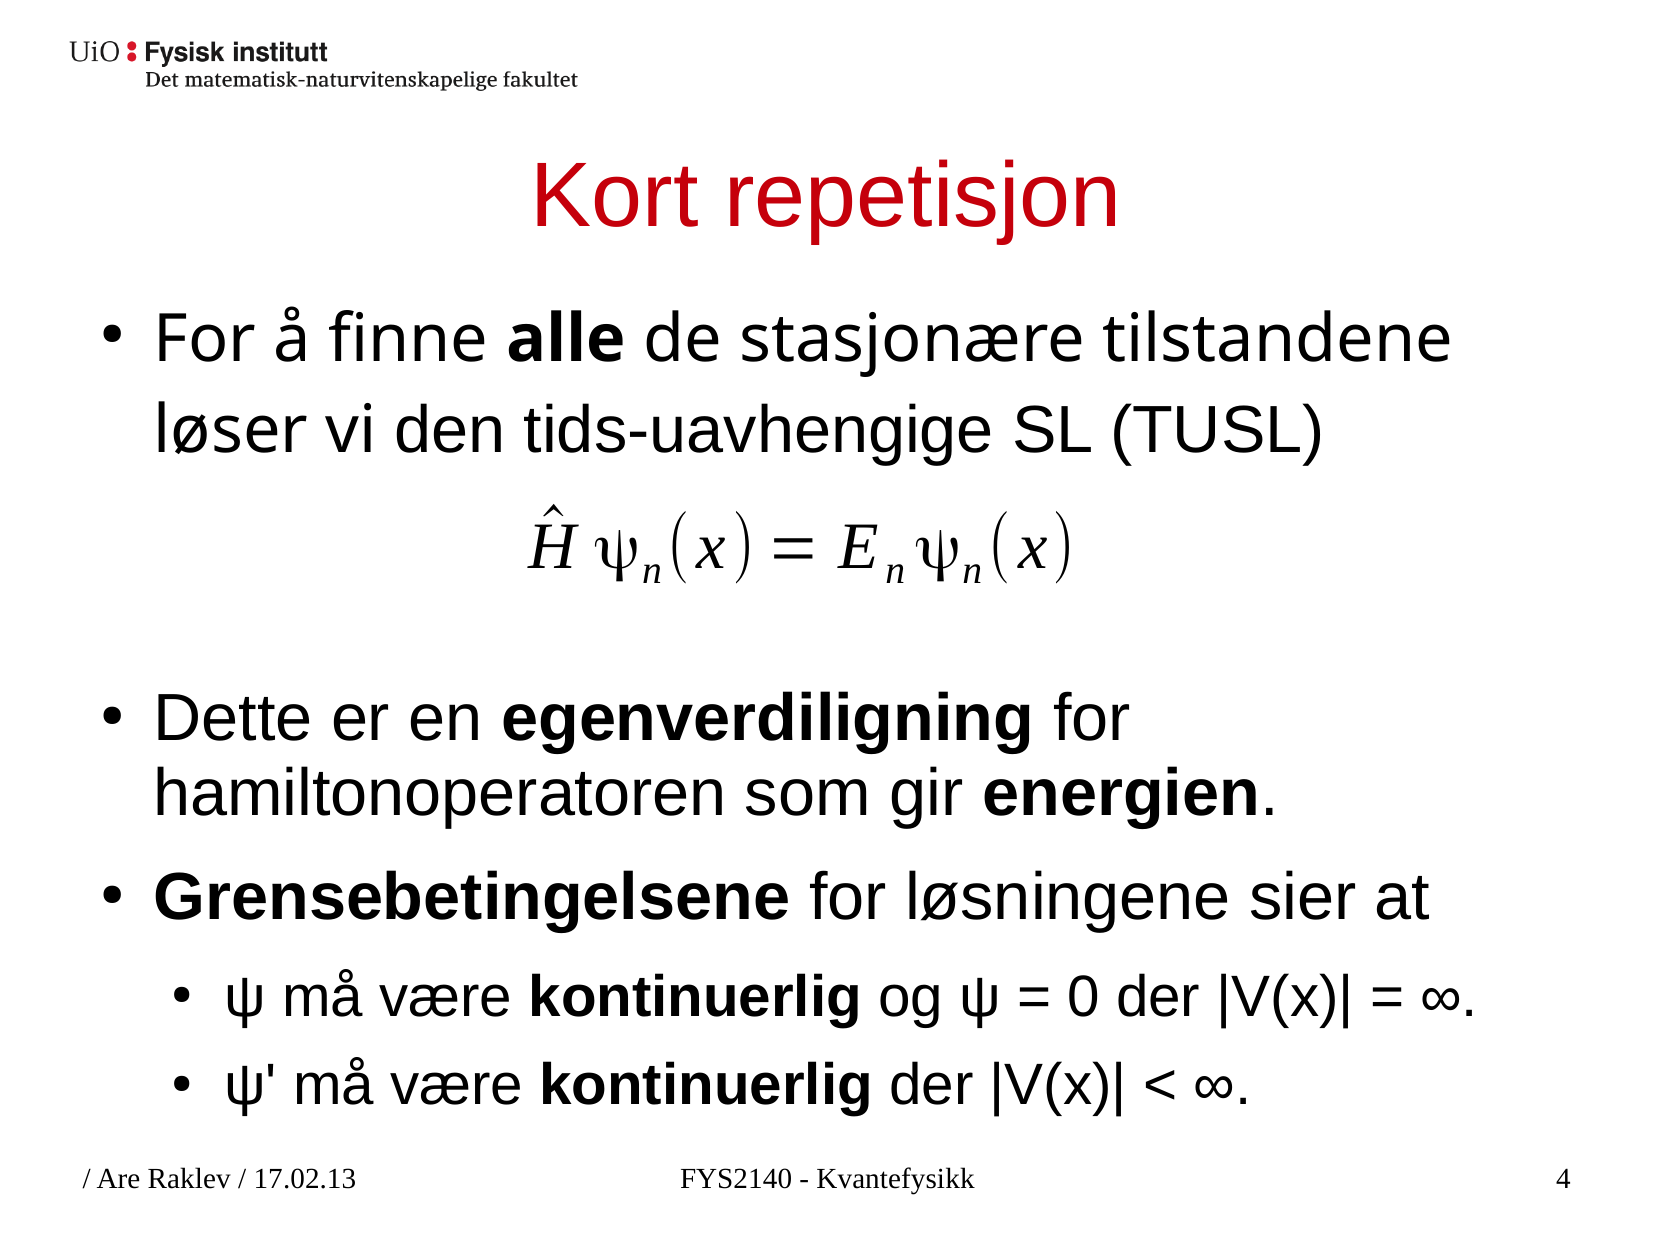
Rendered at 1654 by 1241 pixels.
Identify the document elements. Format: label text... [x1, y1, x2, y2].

list For å finne alle de stasjonære tilstandene løser vi den tids-uavhengige SL (TUSL) Dette er en egenverdiligning for hamiltonoperatoren som gir energien. Grensebetingelsene for løsningene sier at ψ må være kontinuerlig og ψ = 0 der |V(x)| = ∞. ψ' må være kontinuerlig der |V(x)| < ∞. [82, 290, 1576, 1094]
chart [517, 502, 1082, 593]
title Kort repetisjon [82, 90, 1571, 290]
picture [68, 37, 581, 93]
